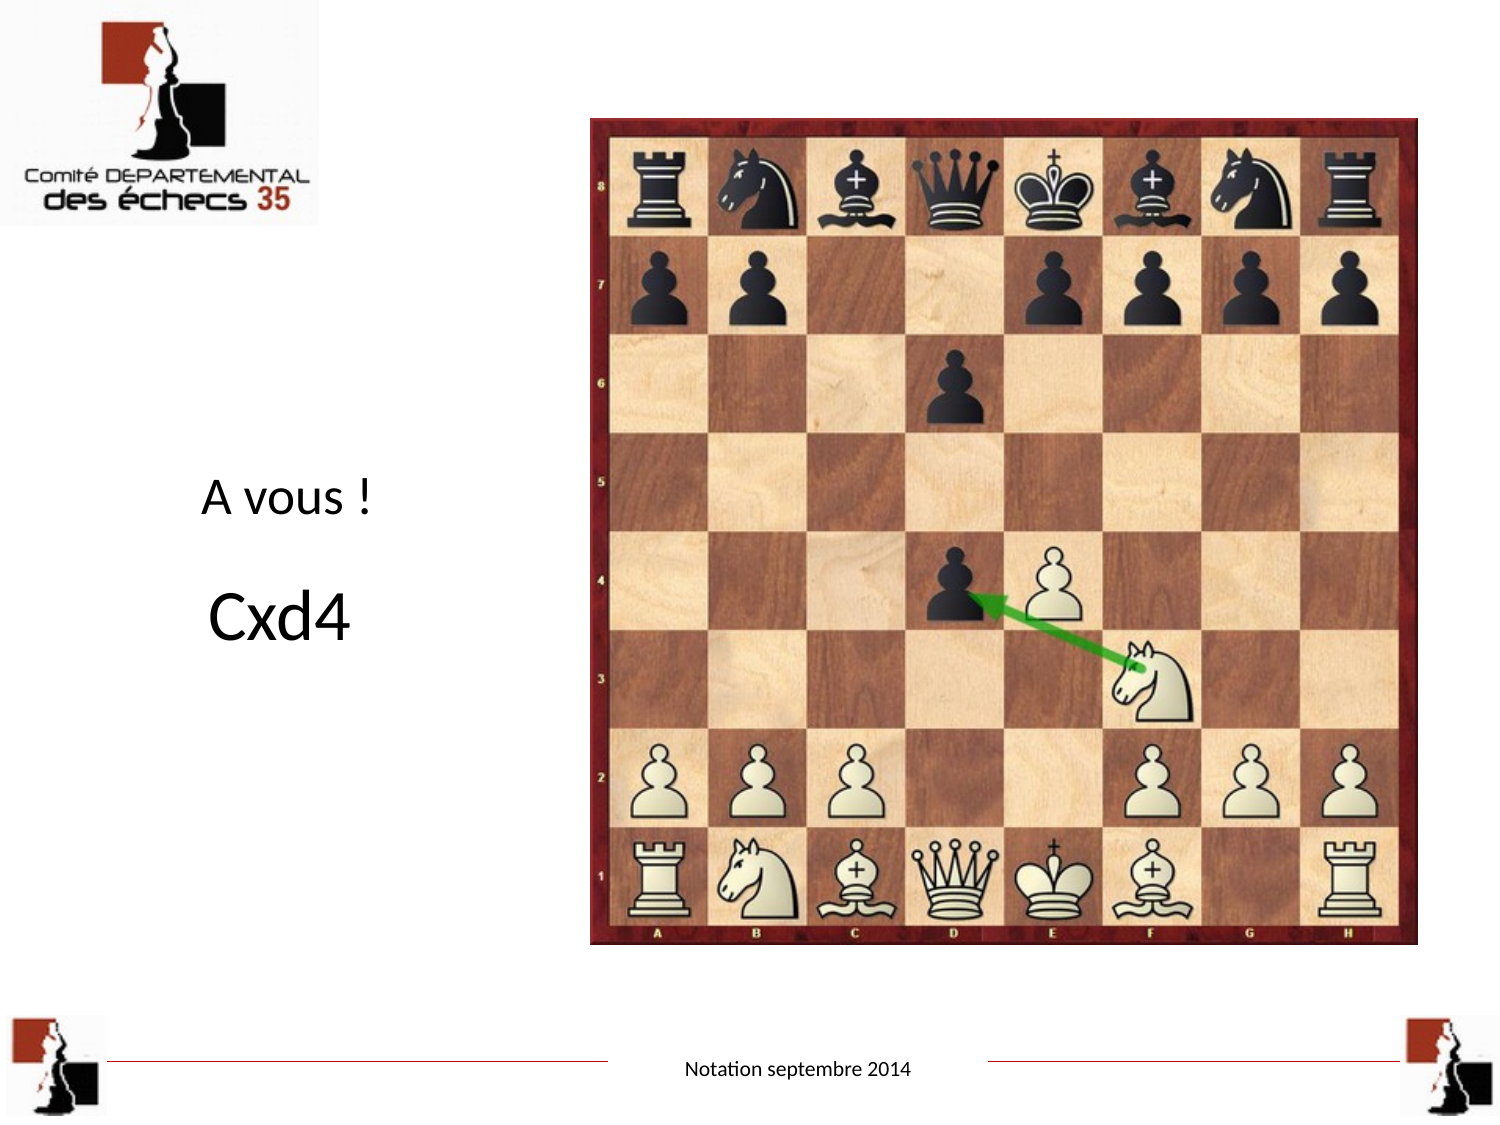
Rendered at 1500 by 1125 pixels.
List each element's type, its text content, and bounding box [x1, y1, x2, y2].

text_box A vous ! [23, 342, 551, 768]
picture [0, 0, 319, 226]
picture [590, 118, 1418, 945]
text_box Cxd4 [16, 448, 544, 875]
picture [1400, 1015, 1500, 1116]
picture [6, 1015, 107, 1116]
